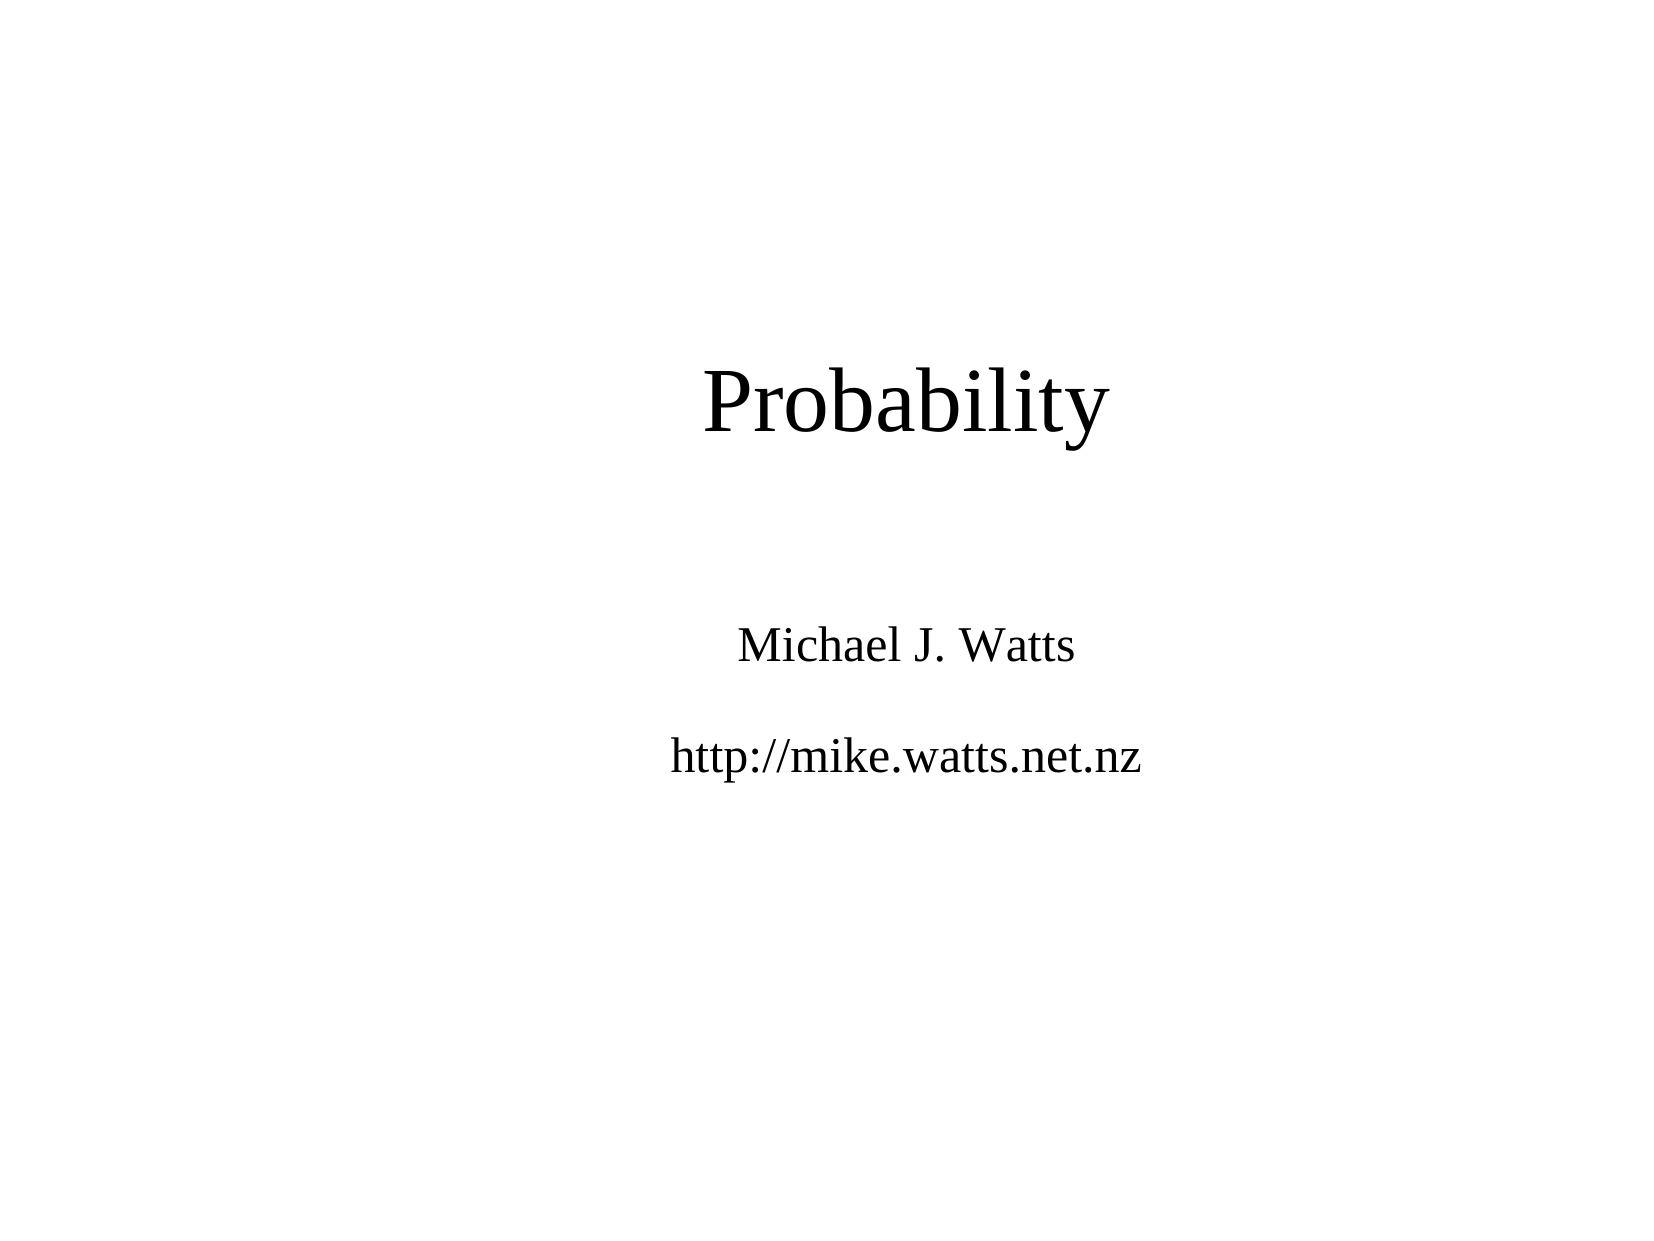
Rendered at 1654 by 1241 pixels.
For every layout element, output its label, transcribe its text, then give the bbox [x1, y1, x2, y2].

text_box Probability Michael J. Watts http://mike.watts.net.nz [380, 349, 1433, 913]
